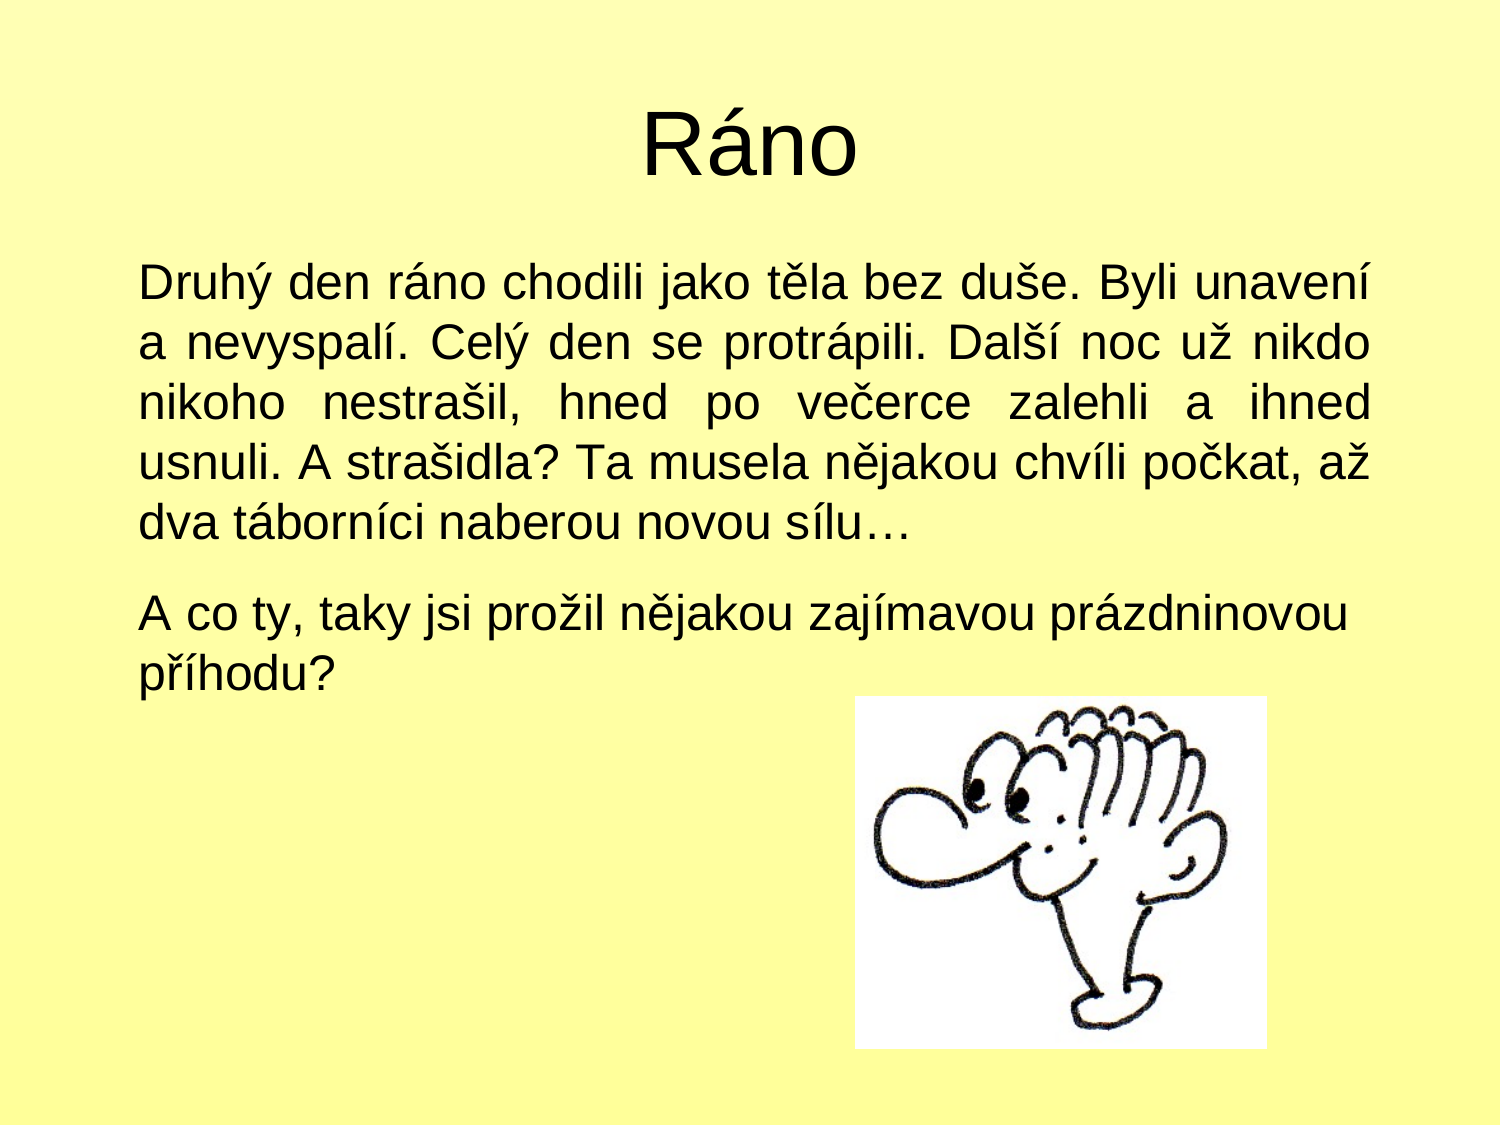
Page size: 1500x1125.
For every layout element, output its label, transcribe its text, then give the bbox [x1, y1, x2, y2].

picture [855, 696, 1267, 1049]
text_box Druhý den ráno chodili jako těla bez duše. Byli unavení a nevyspalí. Celý den se protrápili. Další noc už nikdo nikoho nestrašil, hned po večerce zalehli a ihned usnuli. A strašidla? Ta musela nějakou chvíli počkat, až dva táborníci naberou novou sílu… A co ty, taky jsi prožil nějakou zajímavou prázdninovou příhodu? [124, 241, 1387, 709]
title Ráno [75, 45, 1426, 233]
